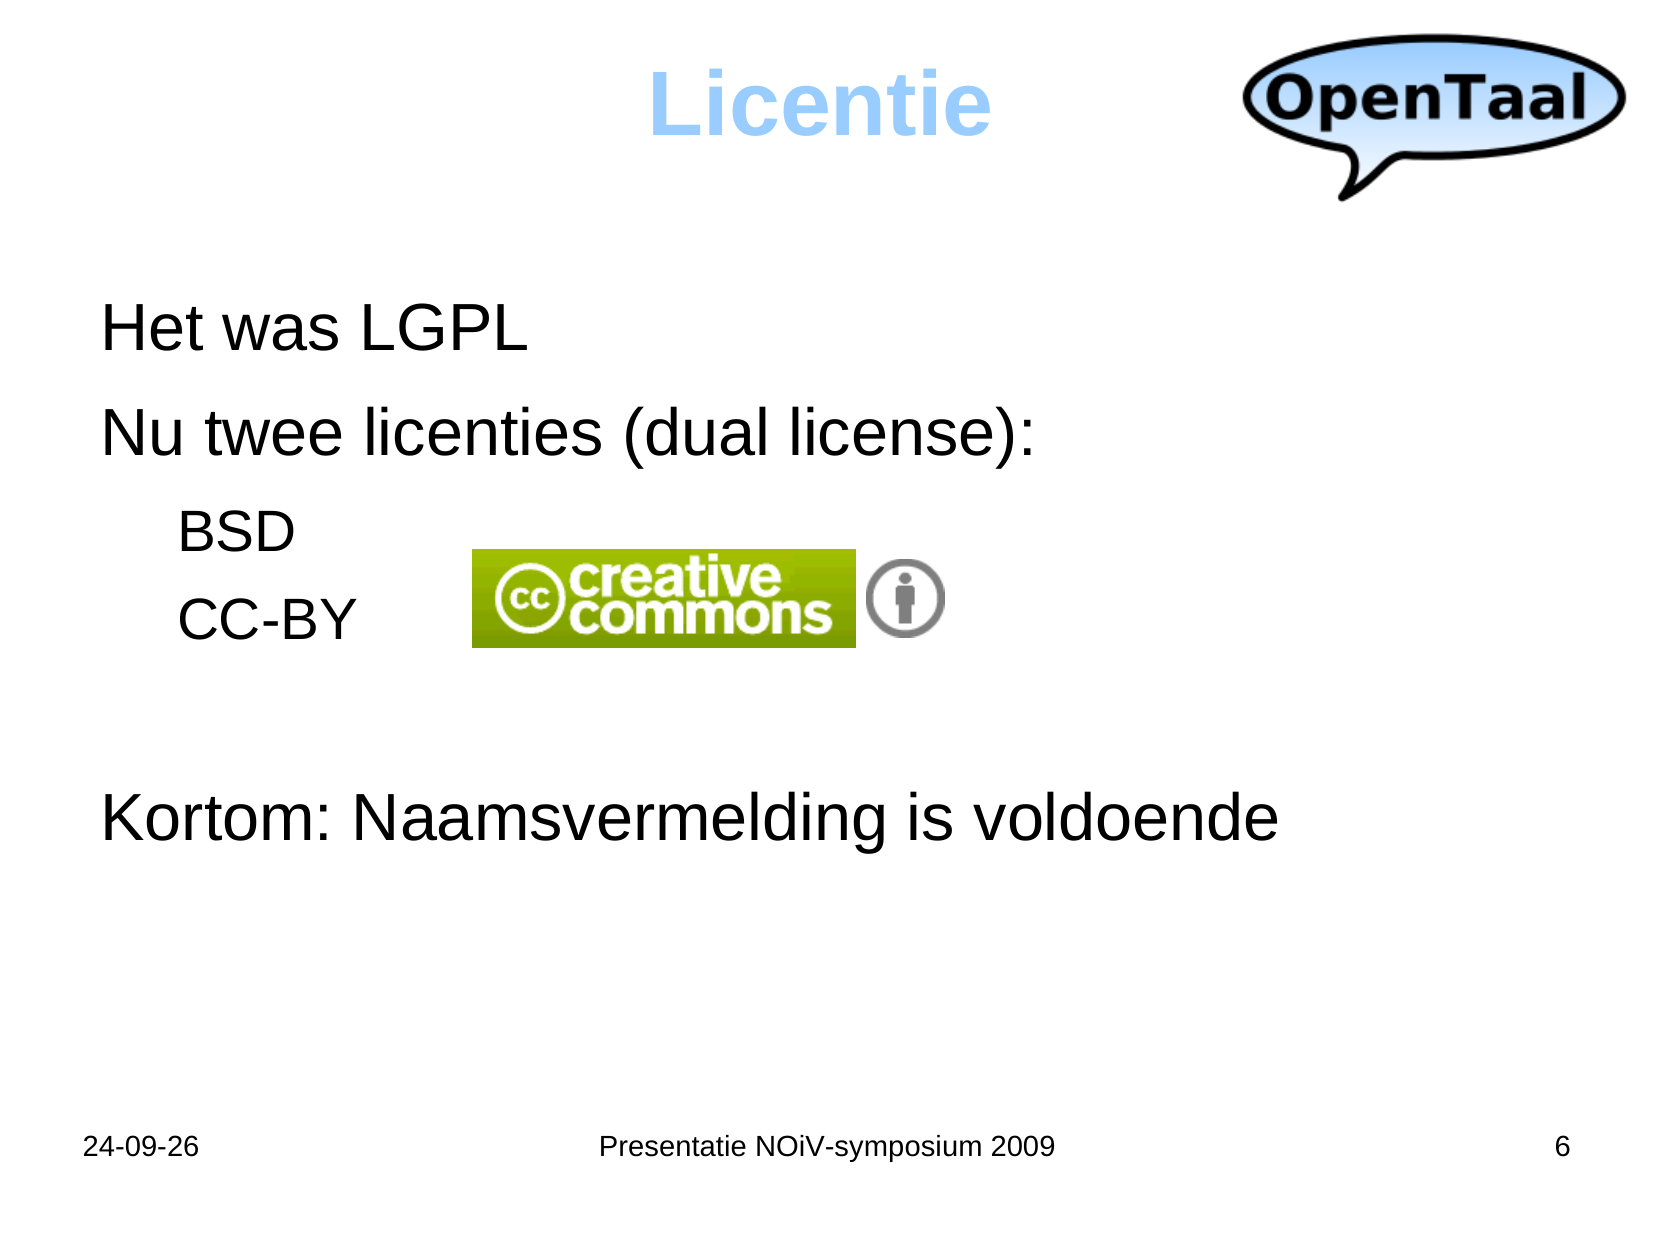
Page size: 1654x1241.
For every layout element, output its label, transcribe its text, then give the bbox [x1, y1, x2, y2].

list Het was LGPL Nu twee licenties (dual license): BSD CC-BY Kortom: Naamsvermelding is voldoende [82, 290, 1571, 1109]
picture [472, 549, 856, 648]
picture [1565, 29, 1631, 206]
picture [866, 559, 945, 638]
title Licentie [76, 0, 1565, 208]
